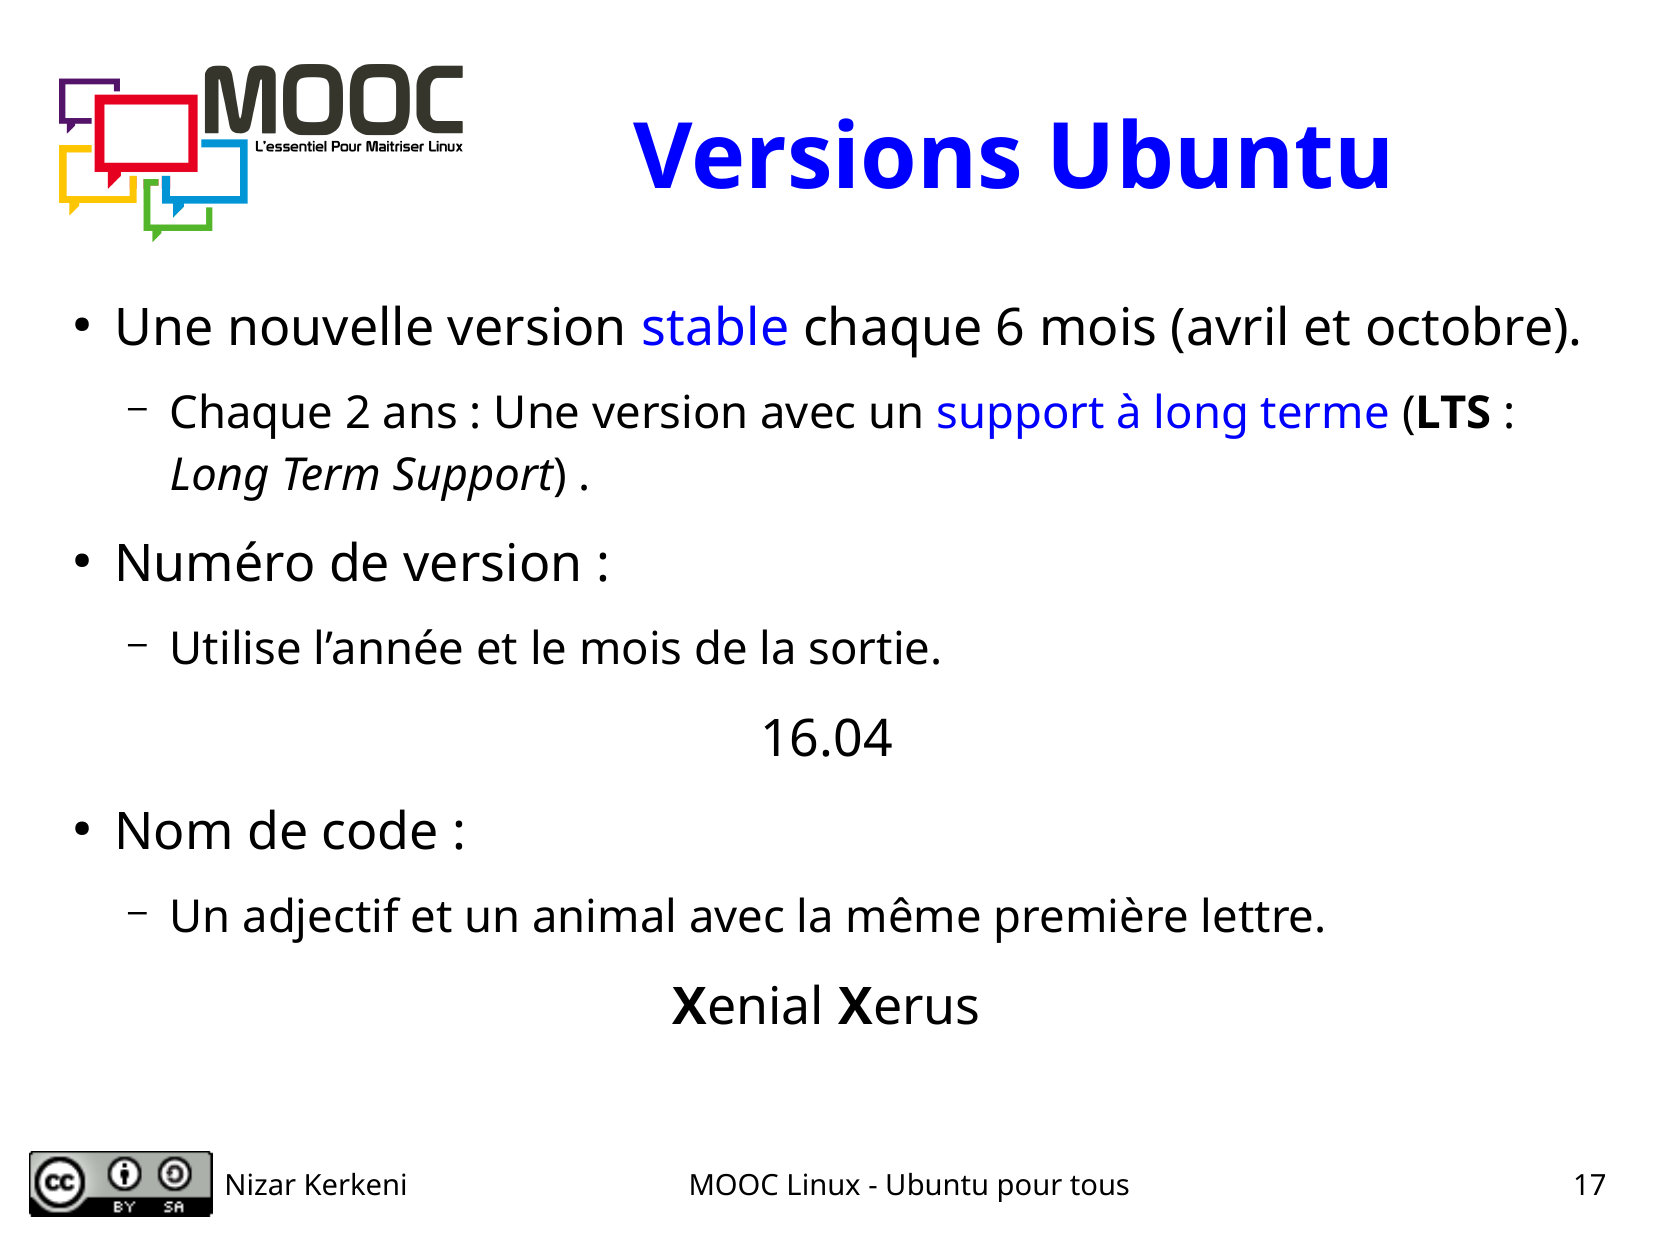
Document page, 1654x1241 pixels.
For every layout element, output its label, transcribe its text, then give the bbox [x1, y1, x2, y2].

list Une nouvelle version stable chaque 6 mois (avril et octobre). Chaque 2 ans : Une version avec un support à long terme (LTS : Long Term Support) . Numéro de version : Utilise l’année et le mois de la sortie. 16.04 Nom de code : Un adjectif et un animal avec la même première lettre. Xenial Xerus [59, 290, 1595, 1117]
title Versions Ubuntu [460, 49, 1568, 257]
picture [59, 64, 460, 242]
picture [29, 1151, 213, 1217]
